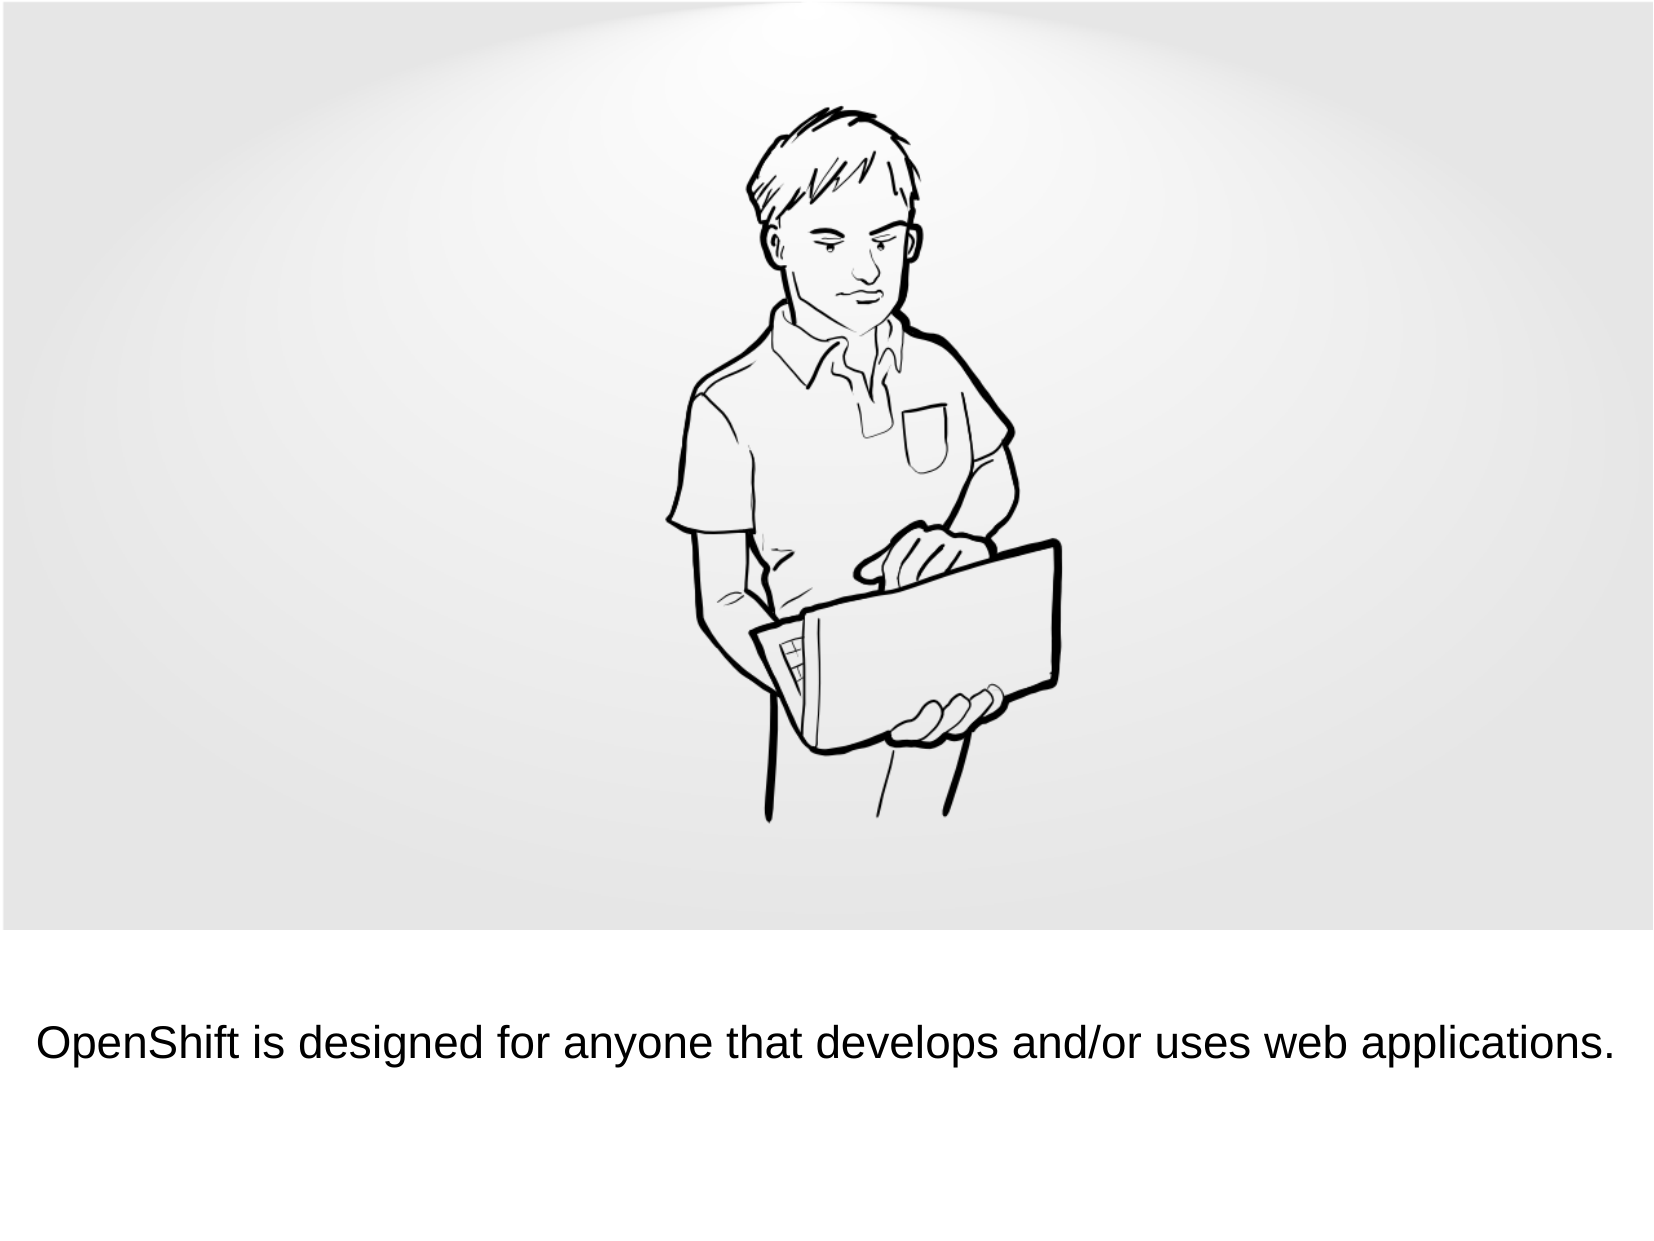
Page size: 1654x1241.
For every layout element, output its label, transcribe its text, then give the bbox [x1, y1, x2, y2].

text_box OpenShift is designed for anyone that develops and/or uses web applications. [21, 1009, 1632, 1076]
picture [0, 0, 1653, 930]
